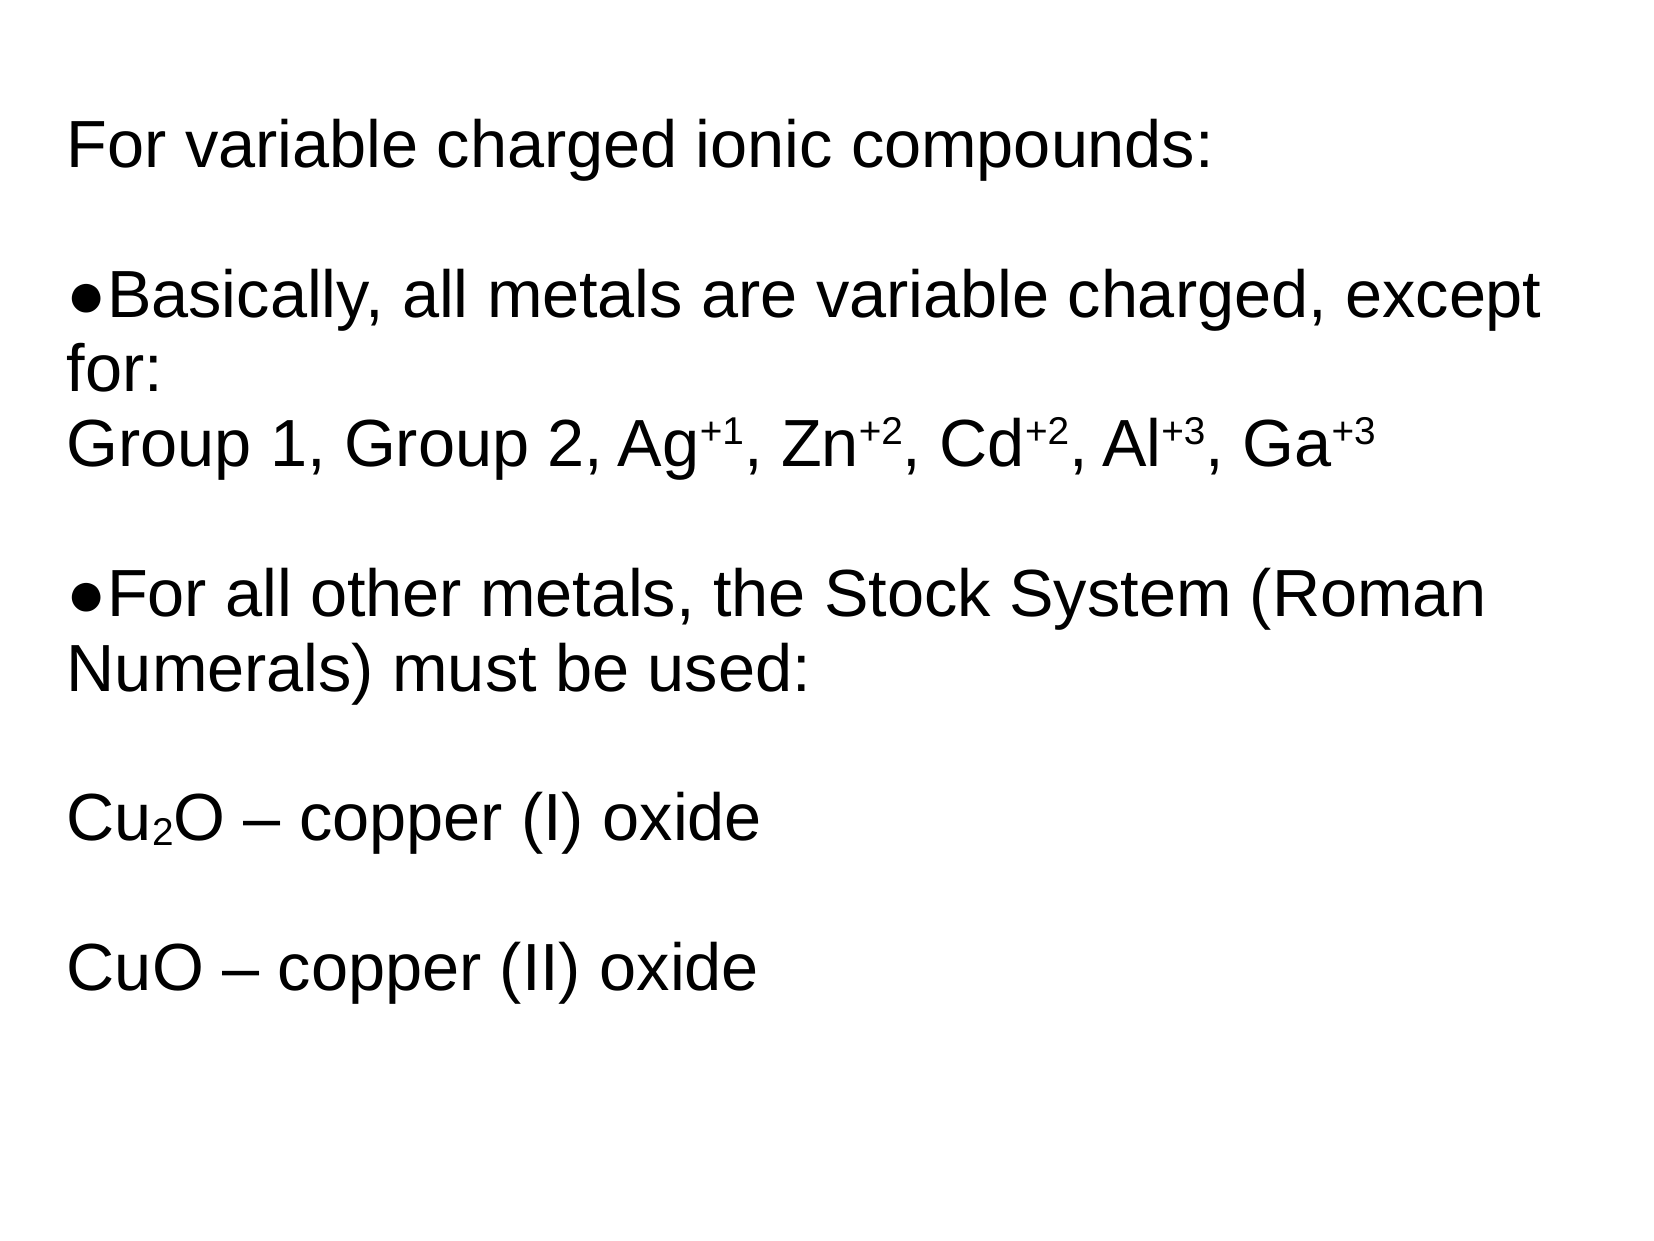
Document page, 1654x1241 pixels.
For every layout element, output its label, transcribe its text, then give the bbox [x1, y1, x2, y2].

text_box For variable charged ionic compounds: ●Basically, all metals are variable charged, except for: Group 1, Group 2, Ag+1, Zn+2, Cd+2, Al+3, Ga+3 ●For all other metals, the Stock System (Roman Numerals) must be used: Cu2O – copper (I) oxide CuO – copper (II) oxide [52, 99, 1613, 1034]
